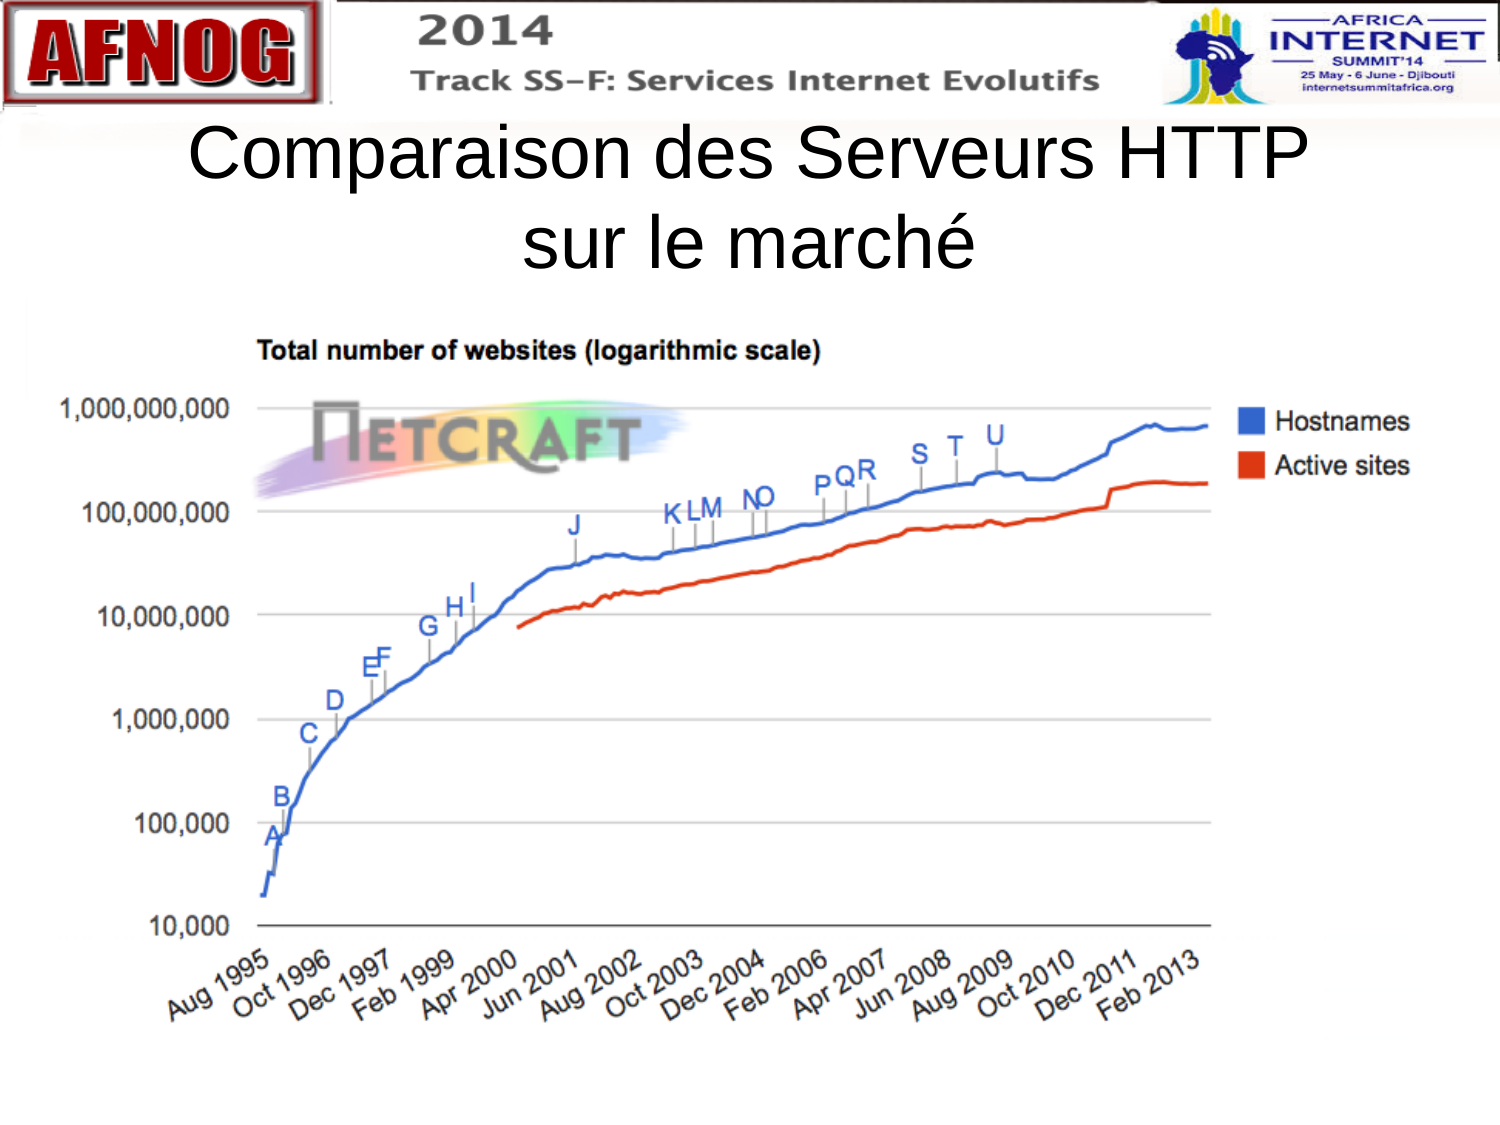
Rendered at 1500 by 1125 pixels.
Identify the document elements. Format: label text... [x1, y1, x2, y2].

title Comparaison des Serveurs HTTP sur le marché [112, 99, 1388, 288]
picture [0, 0, 1500, 1125]
